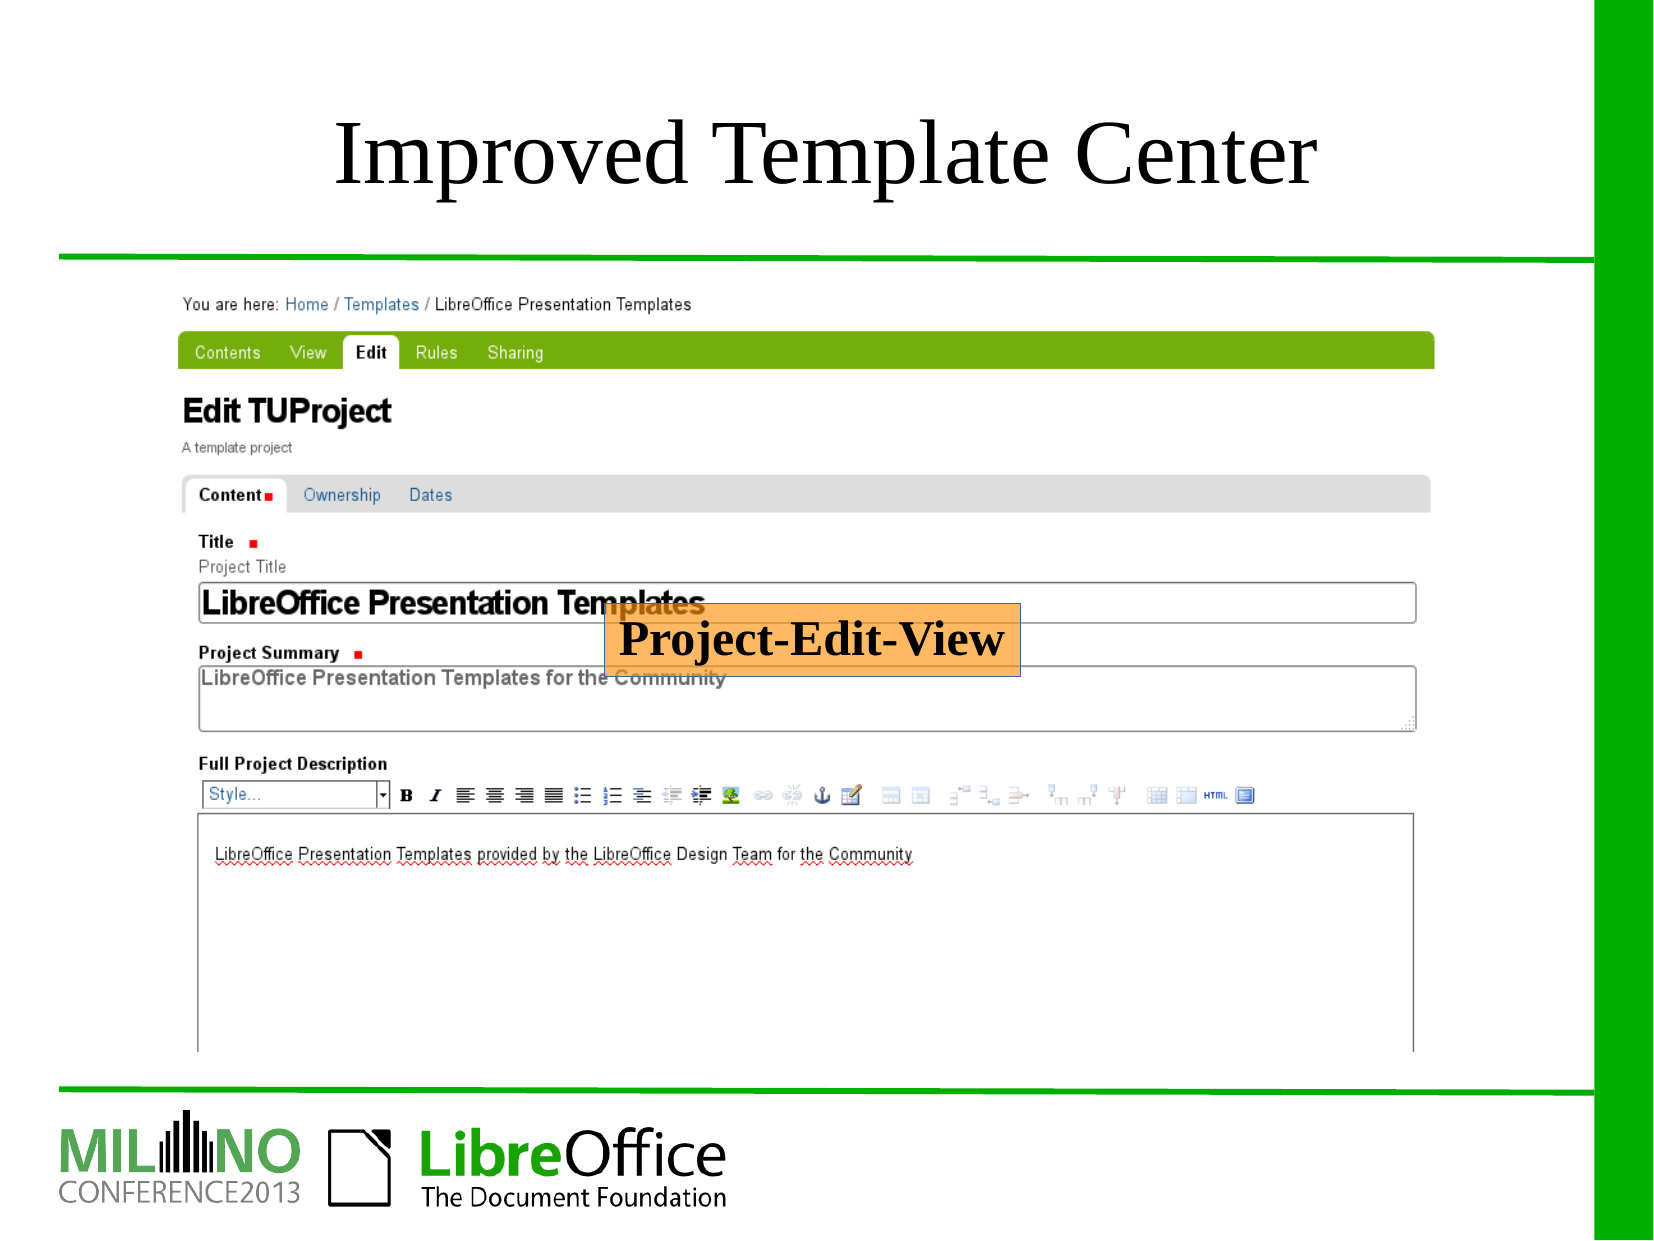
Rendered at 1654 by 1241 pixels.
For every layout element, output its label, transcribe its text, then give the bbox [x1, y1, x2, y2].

title Improved Template Center [82, 49, 1571, 257]
picture [159, 283, 1450, 1052]
text_box Project-Edit-View [604, 603, 1020, 677]
picture [59, 1092, 756, 1241]
